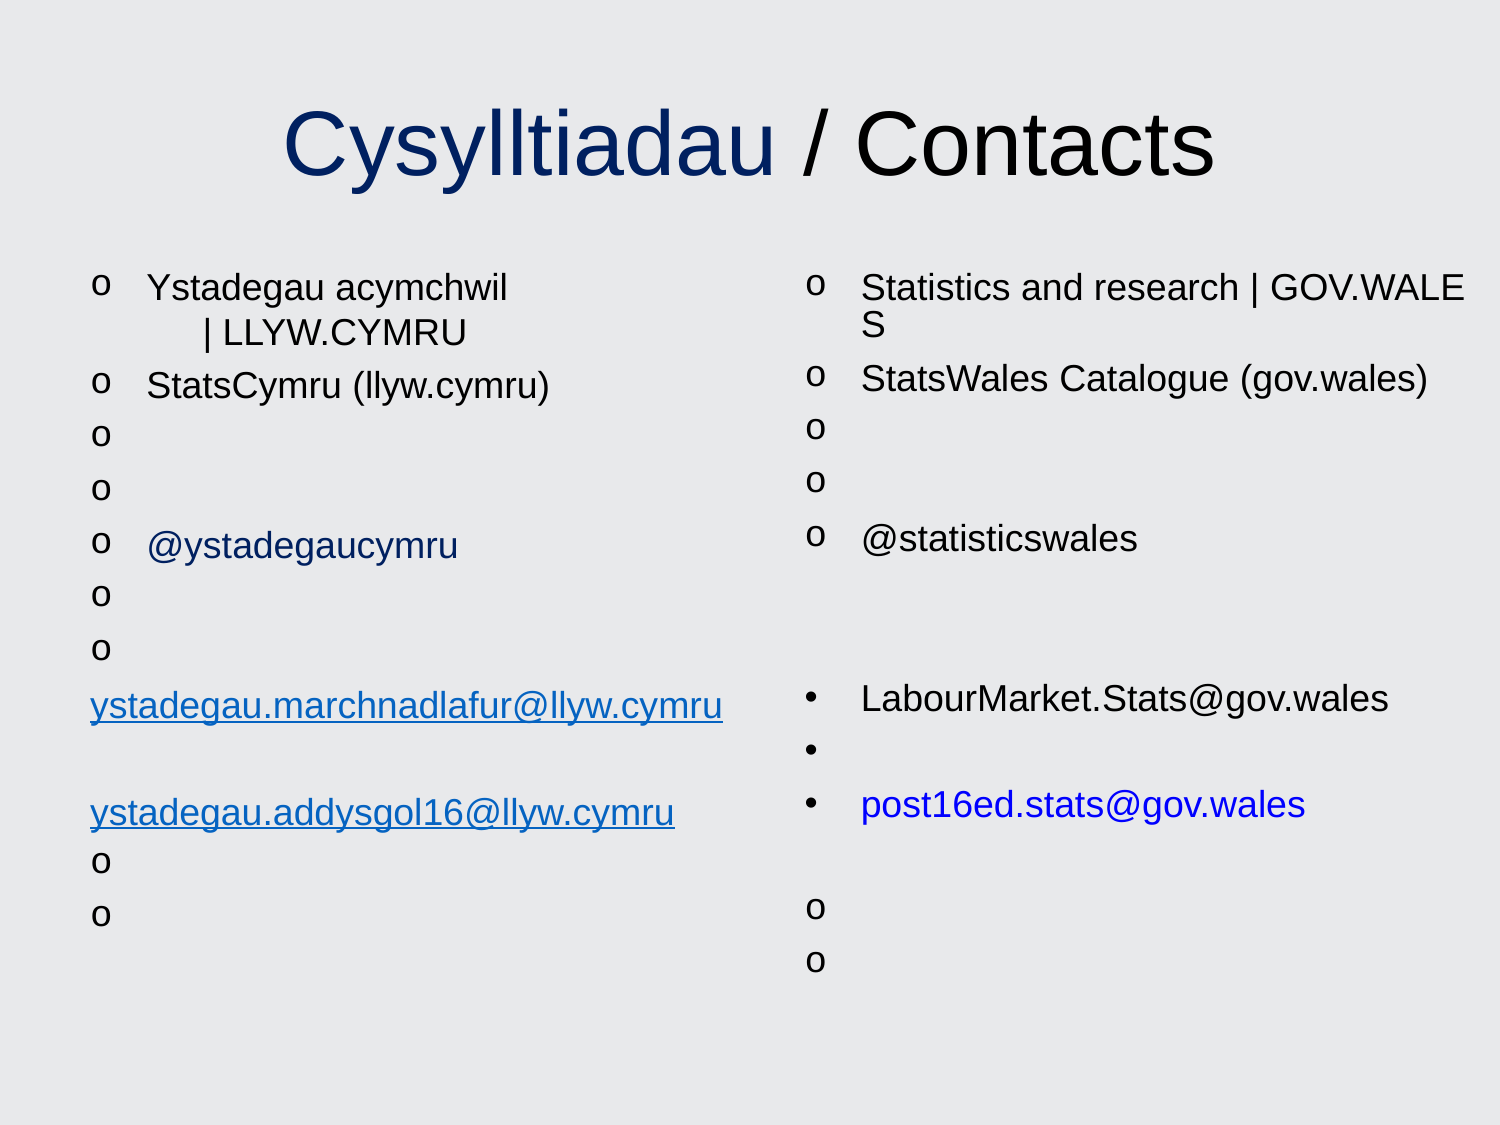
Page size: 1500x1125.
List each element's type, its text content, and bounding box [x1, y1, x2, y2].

text_box Statistics and research | GOV.WALES StatsWales Catalogue (gov.wales) @statisticswales LabourMarket.Stats@gov.wales post16ed.stats@gov.wales [789, 255, 1500, 1106]
text_box Ystadegau ac ymchwil | LLYW.CYMRU StatsCymru (llyw.cymru) @ystadegaucymru ystadegau.marchnadlafur@llyw.cymru ystadegau.addysgol16@llyw.cymru [75, 255, 751, 998]
title Cysylltiadau / Contacts [75, 45, 1426, 233]
